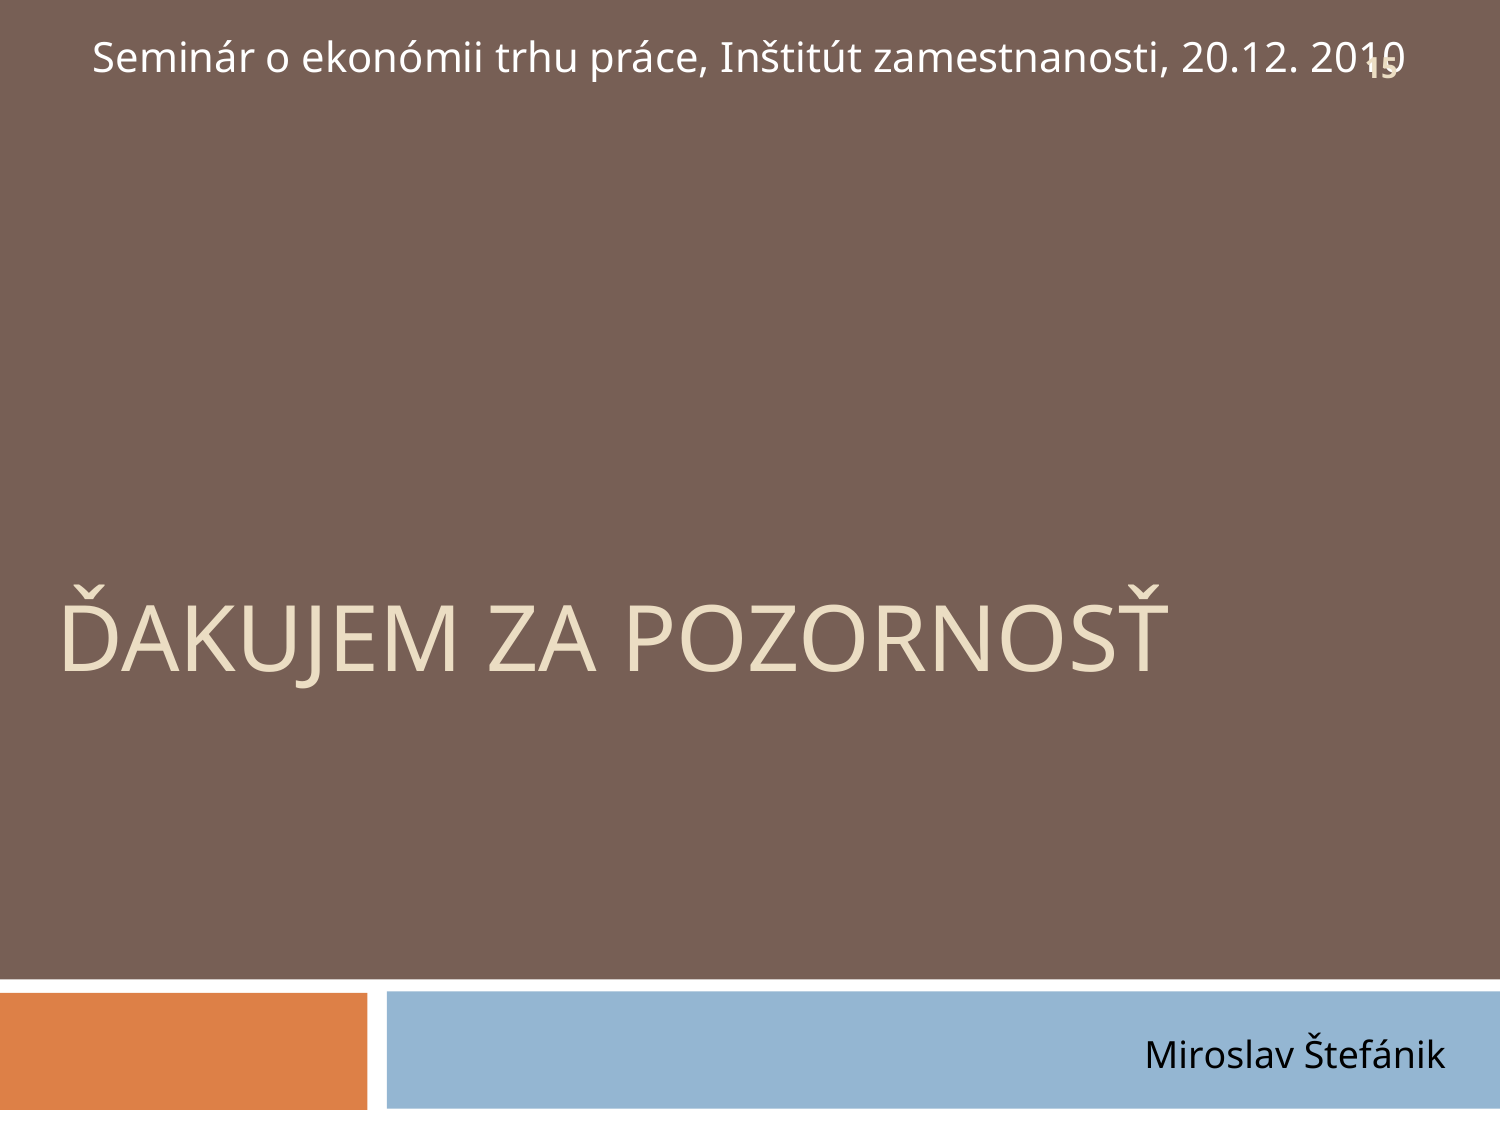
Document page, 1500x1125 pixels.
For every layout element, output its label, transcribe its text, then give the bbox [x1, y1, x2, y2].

text_box Seminár o ekonómii trhu práce, Inštitút zamestnanosti, 20.12. 2010 [0, 0, 1500, 113]
title ĎAKUJEM ZA POZORNOSŤ [41, 172, 1462, 698]
text_box Miroslav Štefánik [773, 1023, 1471, 1084]
text_box <number> [1312, 37, 1451, 101]
